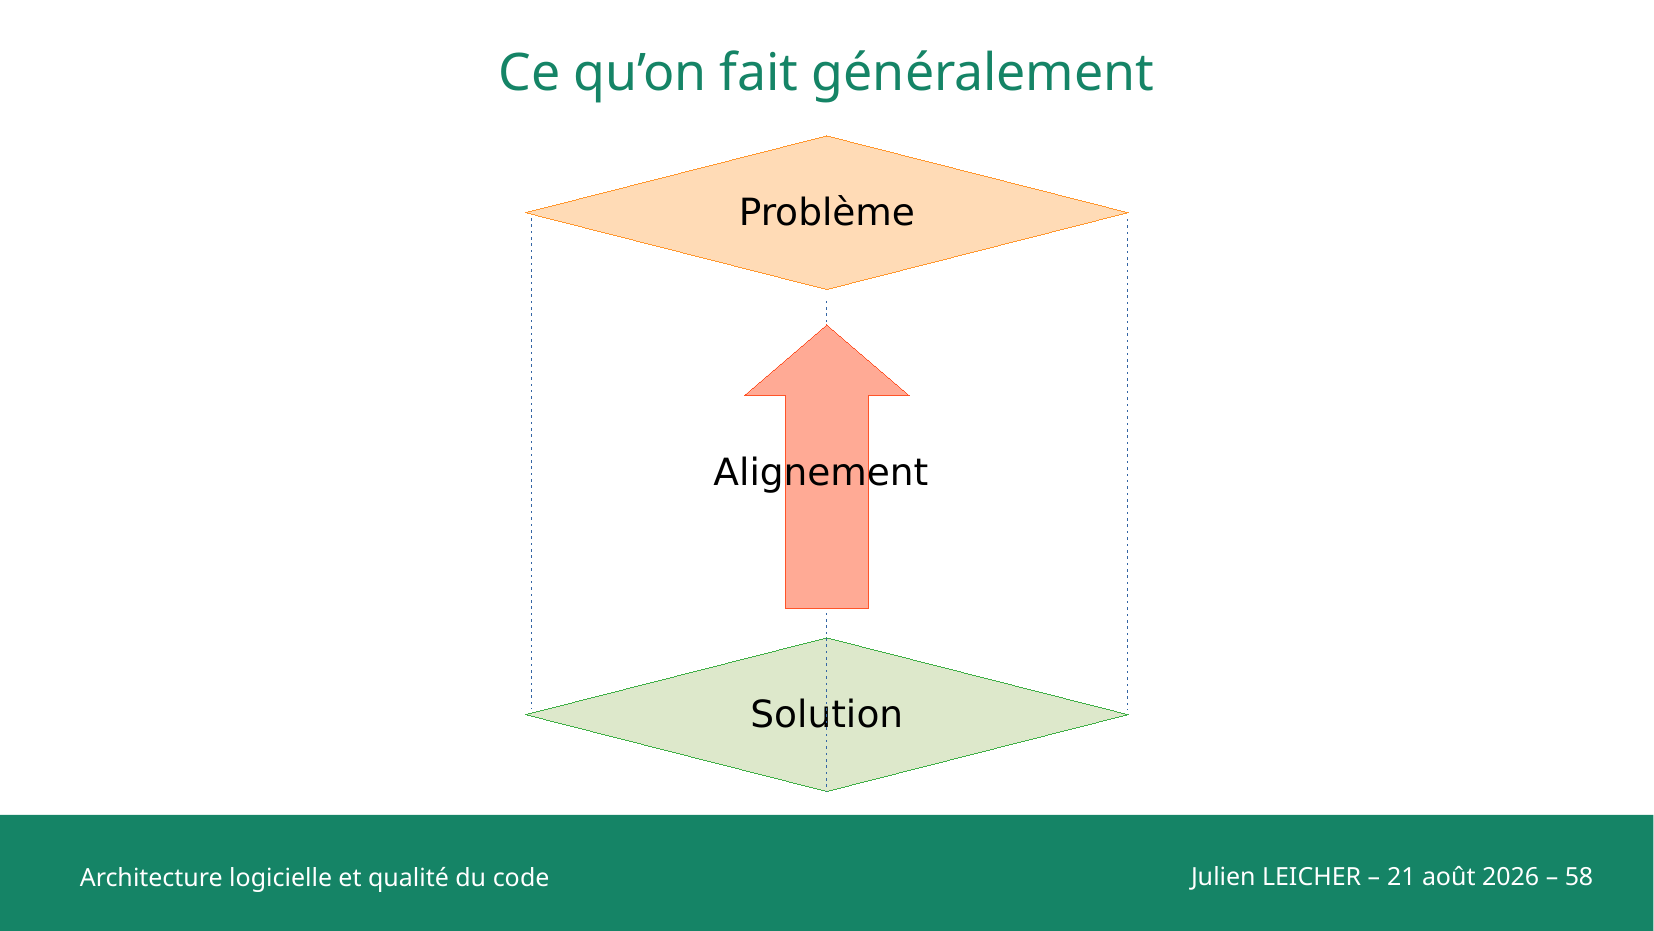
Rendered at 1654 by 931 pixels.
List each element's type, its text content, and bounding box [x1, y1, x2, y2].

text_box Ce qu’on fait généralement [0, 27, 1654, 113]
text_box Architecture logicielle et qualité du code [64, 852, 798, 898]
text_box Julien LEICHER – 22 mars 2022 – <numéro> [0, 814, 1654, 931]
text_box Problème [525, 135, 1129, 290]
text_box Solution [525, 637, 1129, 792]
text_box [744, 324, 910, 442]
text_box Alignement [561, 442, 1081, 502]
text_box [785, 502, 869, 609]
